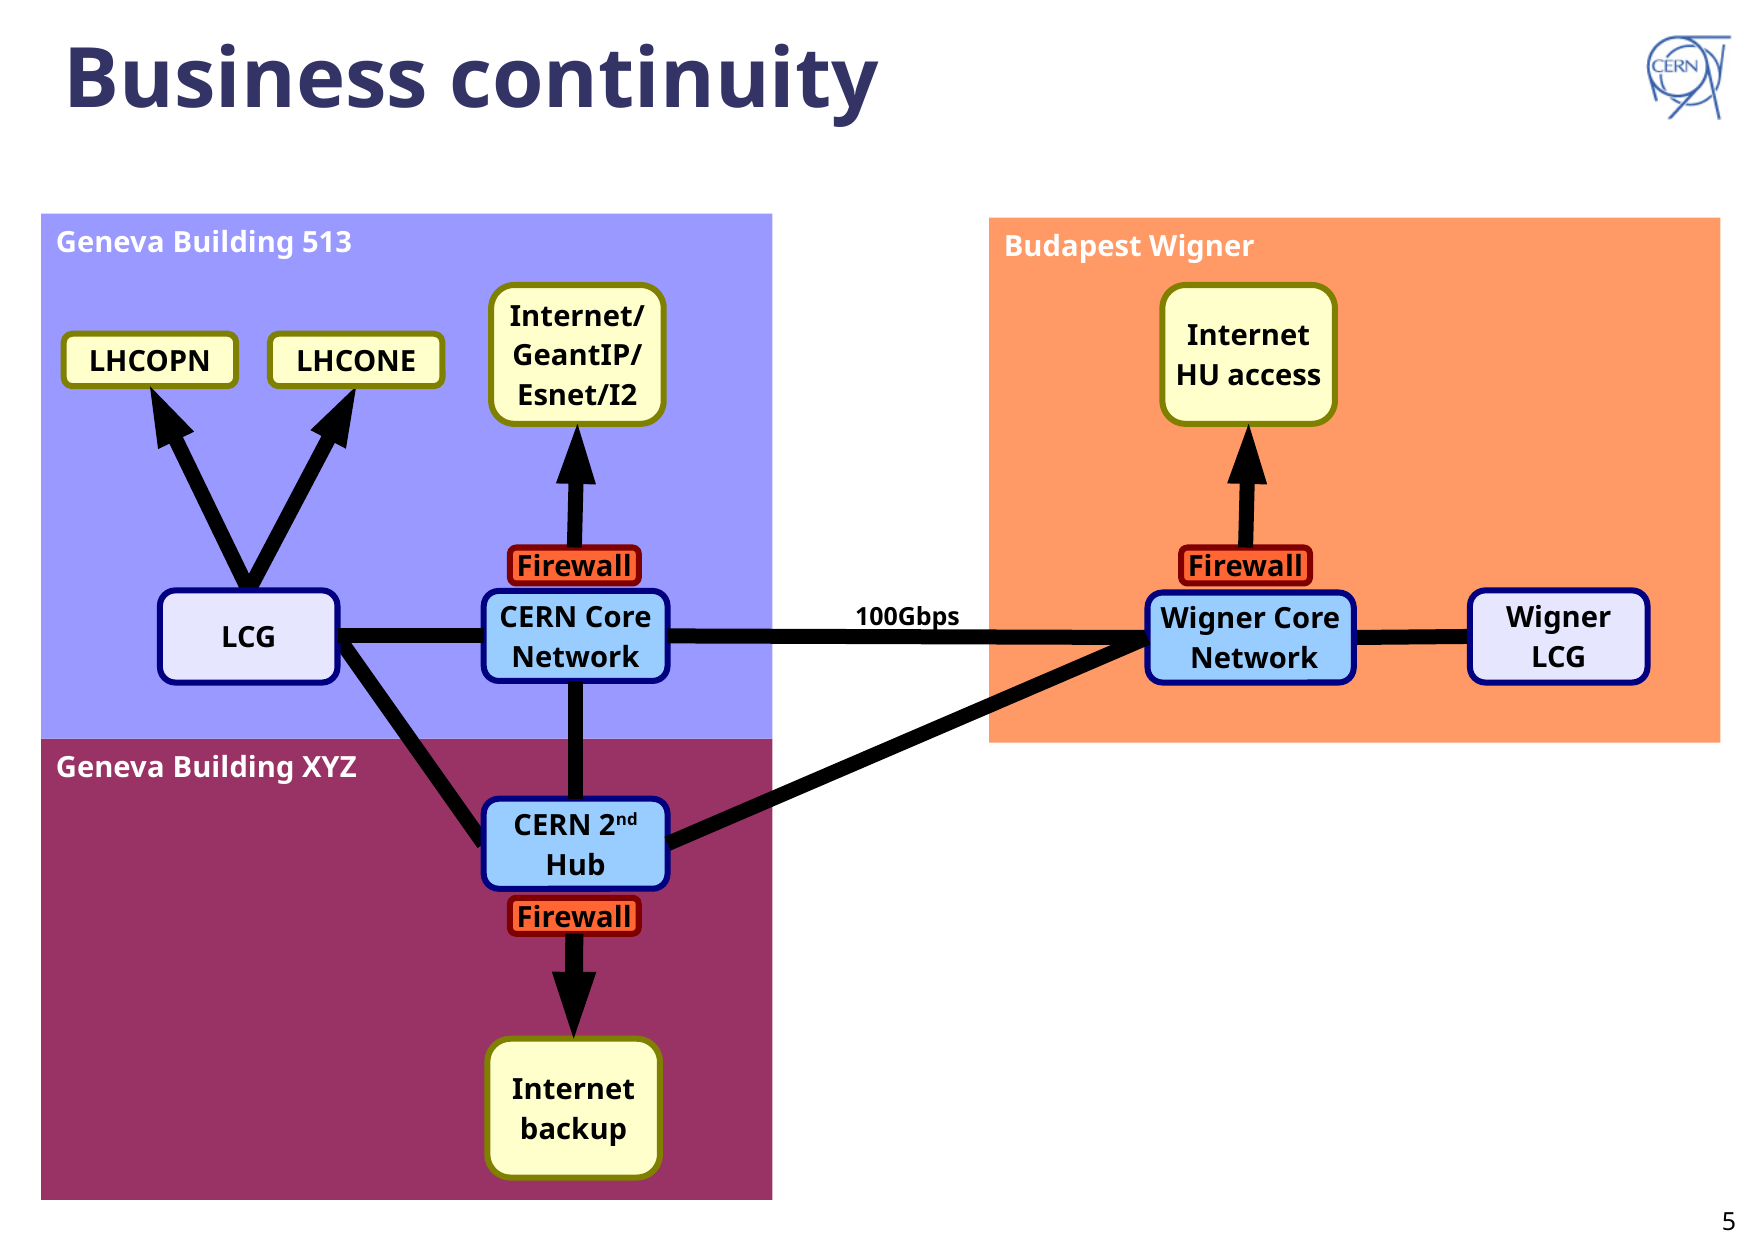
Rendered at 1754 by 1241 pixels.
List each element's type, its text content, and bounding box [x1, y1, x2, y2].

text_box Geneva Building XYZ [420, 739, 568, 828]
text_box Geneva Building XYZ [583, 739, 773, 834]
text_box Geneva Building 513 [352, 643, 568, 739]
text_box CERN Core Network [483, 590, 668, 681]
text_box Wigner LCG [1469, 590, 1648, 683]
text_box Firewall [509, 897, 639, 934]
text_box Budapest Wigner [989, 645, 1108, 697]
text_box Geneva Building 513 [41, 213, 773, 739]
text_box Firewall [509, 547, 639, 584]
text_box Budapest Wigner [989, 217, 1721, 743]
text_box LCG [159, 590, 338, 683]
text_box Internet backup [487, 1038, 660, 1178]
text_box Wigner Core Network [1147, 592, 1354, 683]
text_box LHCOPN [63, 333, 237, 387]
text_box LHCONE [269, 333, 443, 387]
title Business continuity [63, 0, 1621, 166]
text_box CERN 2nd Hub [483, 798, 668, 889]
text_box Geneva Building 513 [583, 644, 773, 739]
picture [1646, 34, 1732, 120]
text_box Firewall [1181, 547, 1311, 584]
text_box Internet/ GeantIP/ Esnet/I2 [491, 285, 664, 424]
text_box Geneva Building XYZ [41, 739, 773, 1200]
text_box Internet HU access [1162, 285, 1335, 424]
